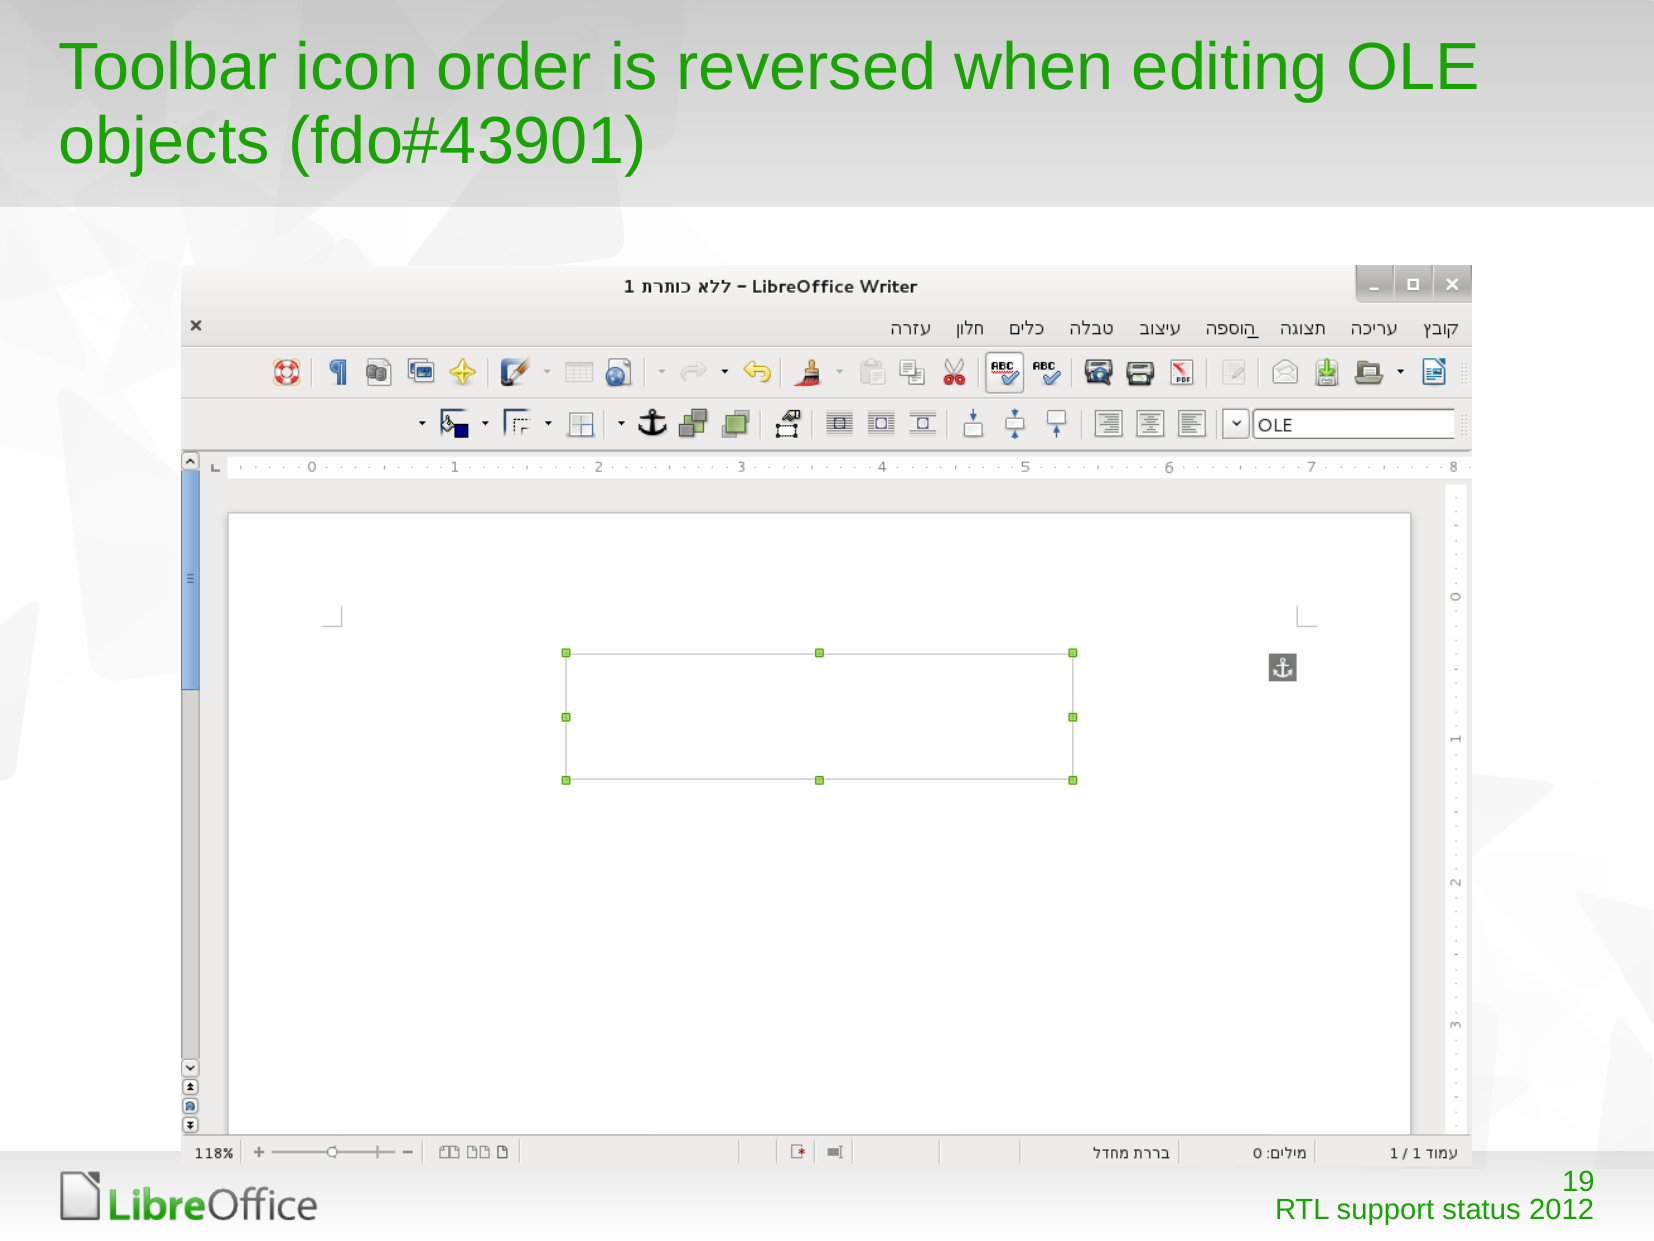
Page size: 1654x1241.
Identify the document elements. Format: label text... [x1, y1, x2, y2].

picture [0, 0, 1654, 1240]
title Toolbar icon order is reversed when editing OLE objects (fdo#43901) [59, 28, 1595, 179]
